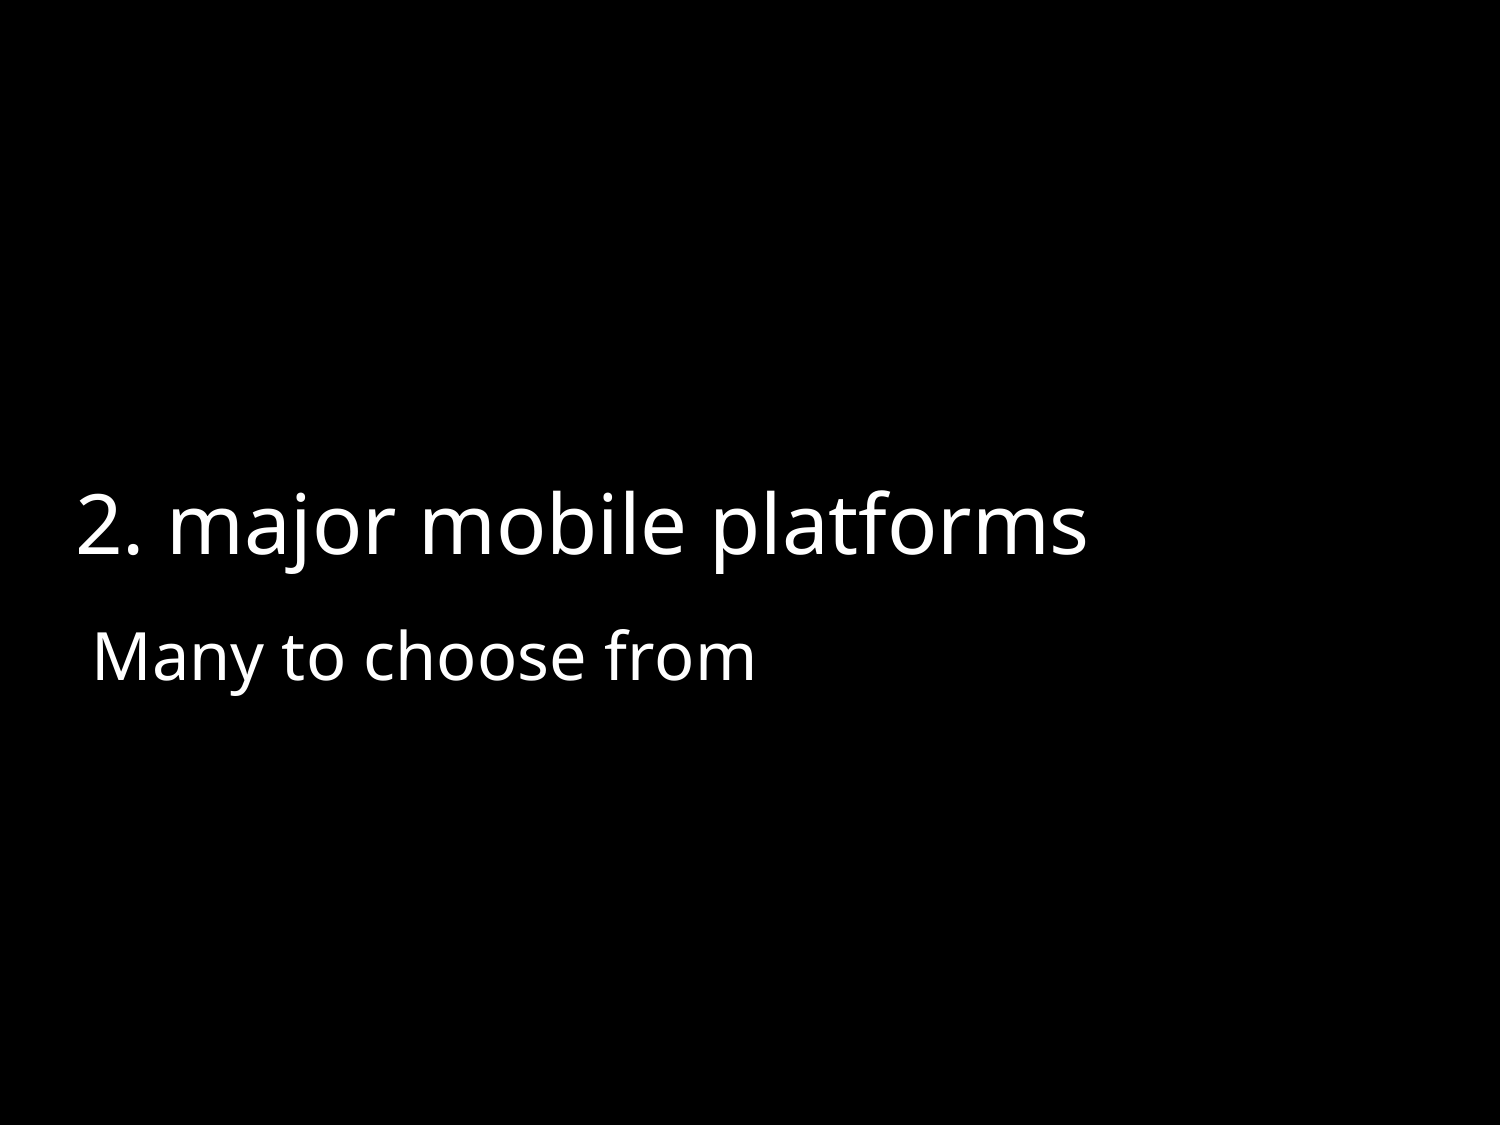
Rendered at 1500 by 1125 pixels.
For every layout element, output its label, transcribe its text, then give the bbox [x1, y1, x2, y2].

title 2. major mobile platforms [75, 428, 1414, 600]
list Many to choose from [75, 600, 1426, 1003]
